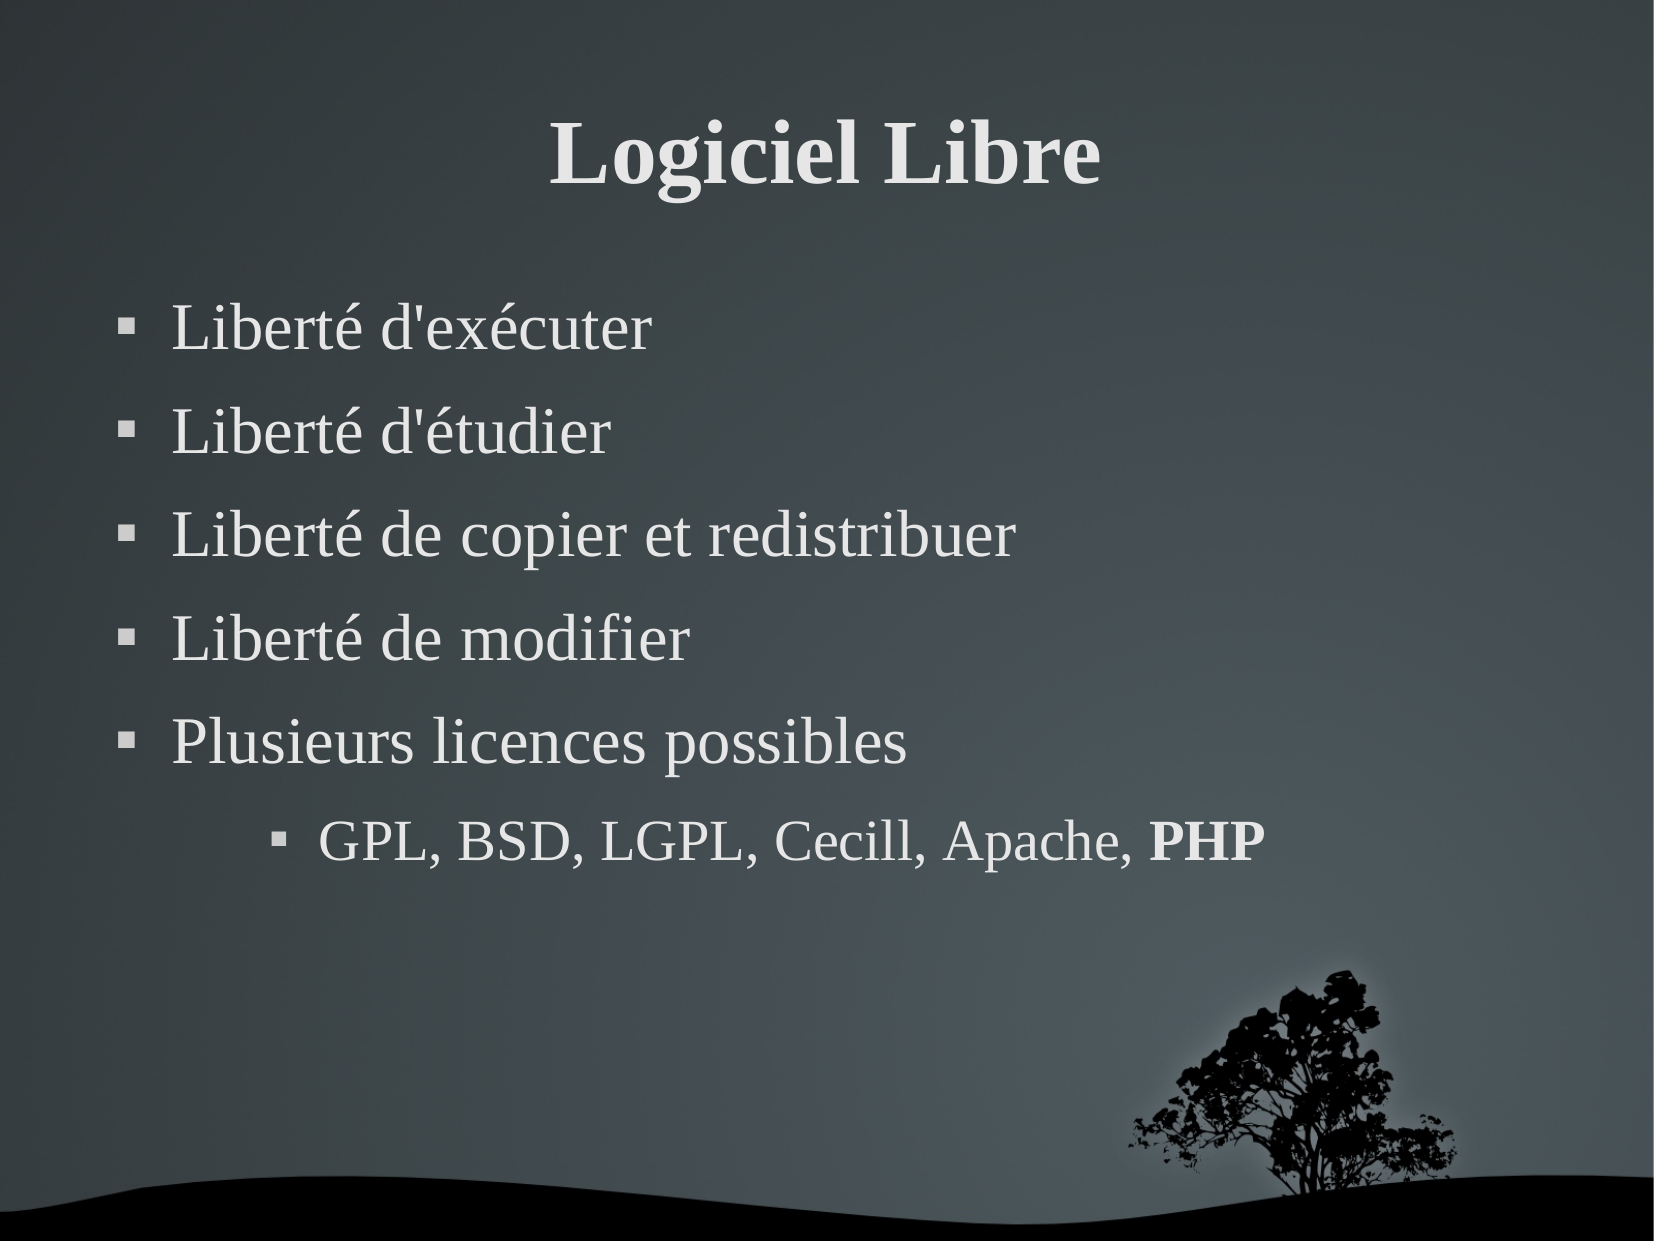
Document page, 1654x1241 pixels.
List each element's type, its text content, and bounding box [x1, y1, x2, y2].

list Liberté d'exécuter Liberté d'étudier Liberté de copier et redistribuer Liberté de modifier Plusieurs licences possibles GPL, BSD, LGPL, Cecill, Apache, PHP [82, 290, 1571, 1109]
picture [0, 0, 1654, 1241]
title Logiciel Libre [82, 49, 1571, 257]
